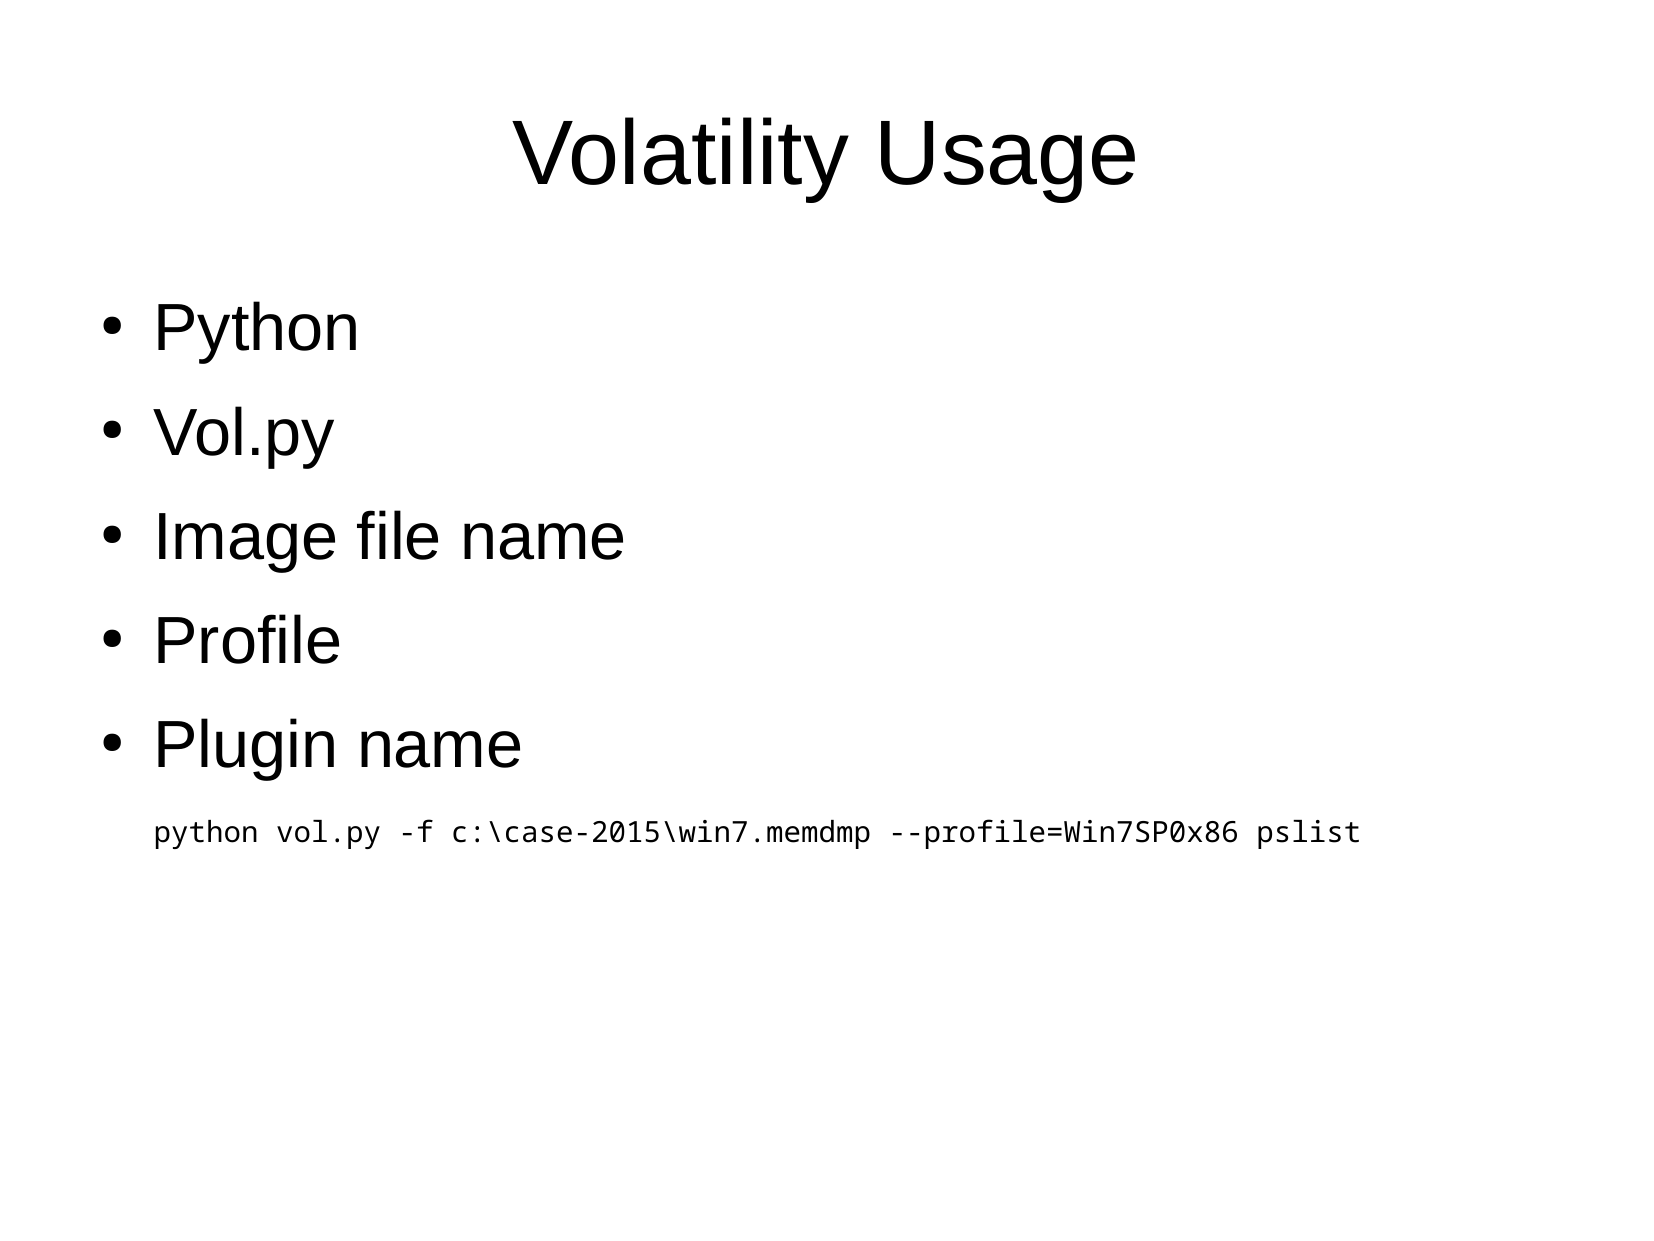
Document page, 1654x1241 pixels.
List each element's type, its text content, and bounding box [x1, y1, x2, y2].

title Volatility Usage [82, 49, 1571, 257]
list Python Vol.py Image file name Profile Plugin name python vol.py -f c:\case-2015\win7.memdmp --profile=Win7SP0x86 pslist [82, 290, 1571, 1010]
